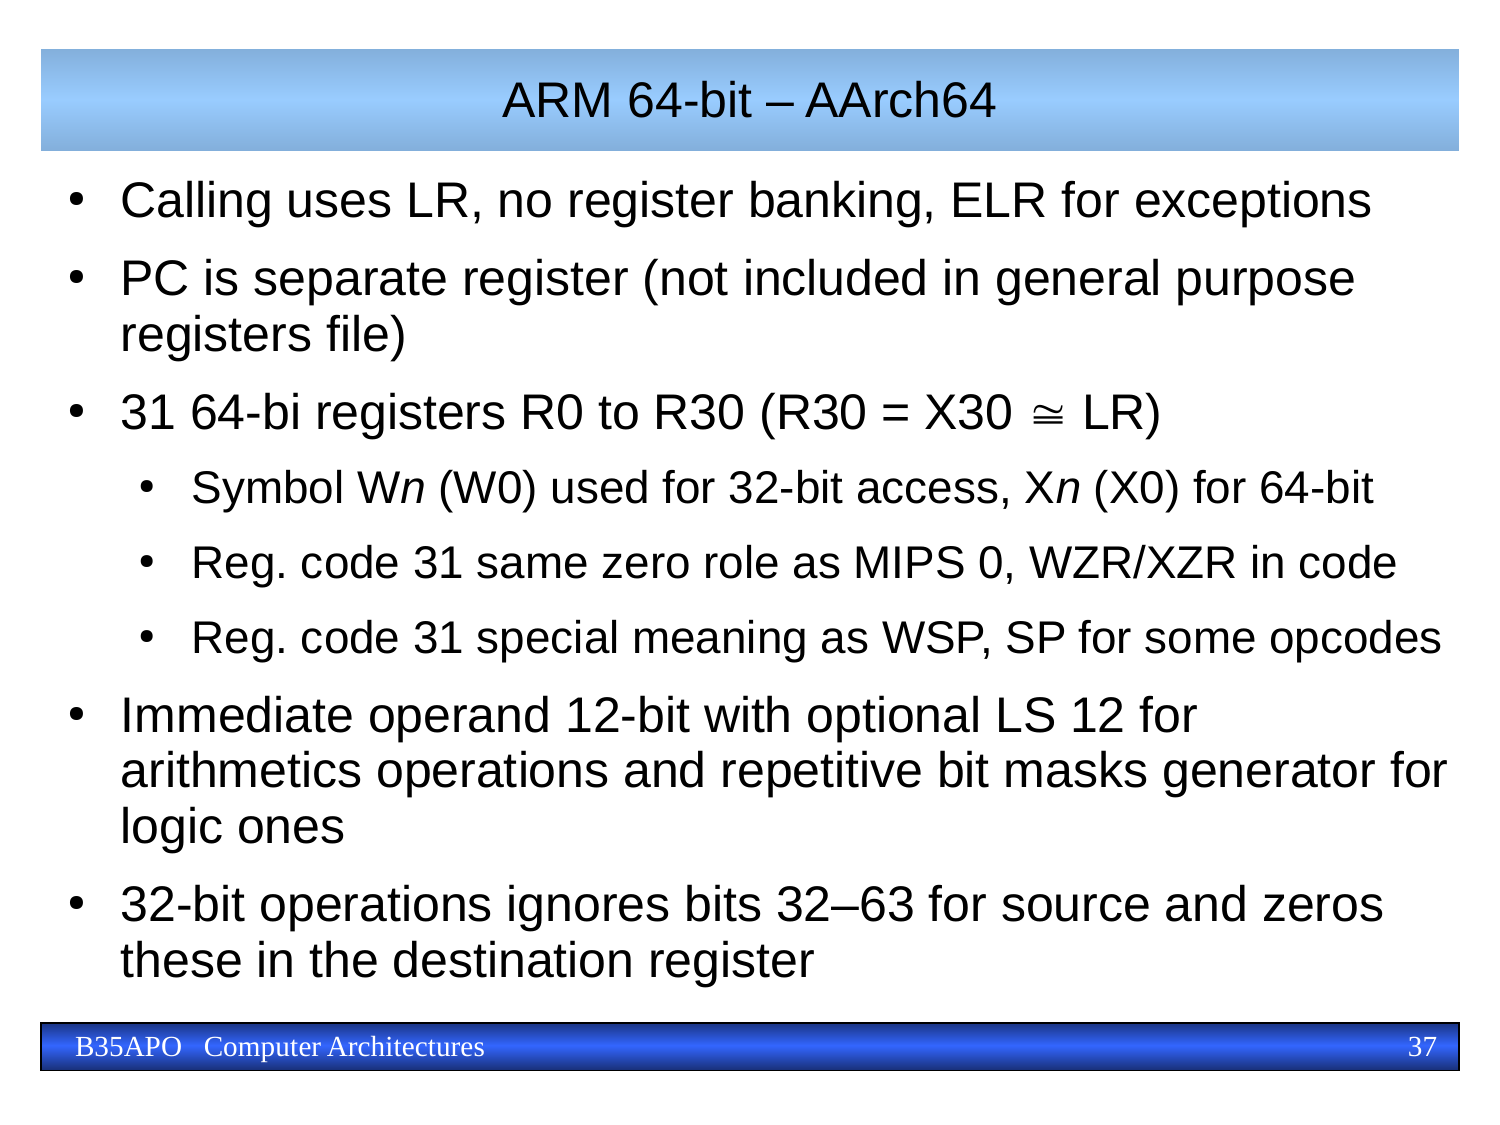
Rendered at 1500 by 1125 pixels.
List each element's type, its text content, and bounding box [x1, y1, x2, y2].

title ARM 64-bit – AArch64 [41, 49, 1459, 151]
list Calling uses LR, no register banking, ELR for exceptions PC is separate register (not included in general purpose registers file) 31 64-bi registers R0 to R30 (R30 = X30 ≅ LR) Symbol Wn (W0) used for 32-bit access, Xn (X0) for 64-bit Reg. code 31 same zero role as MIPS 0, WZR/XZR in code Reg. code 31 special meaning as WSP, SP for some opcodes Immediate operand 12-bit with optional LS 12 for arithmetics operations and repetitive bit masks generator for logic ones 32-bit operations ignores bits 32–63 for source and zeros these in the destination register [50, 172, 1450, 1000]
